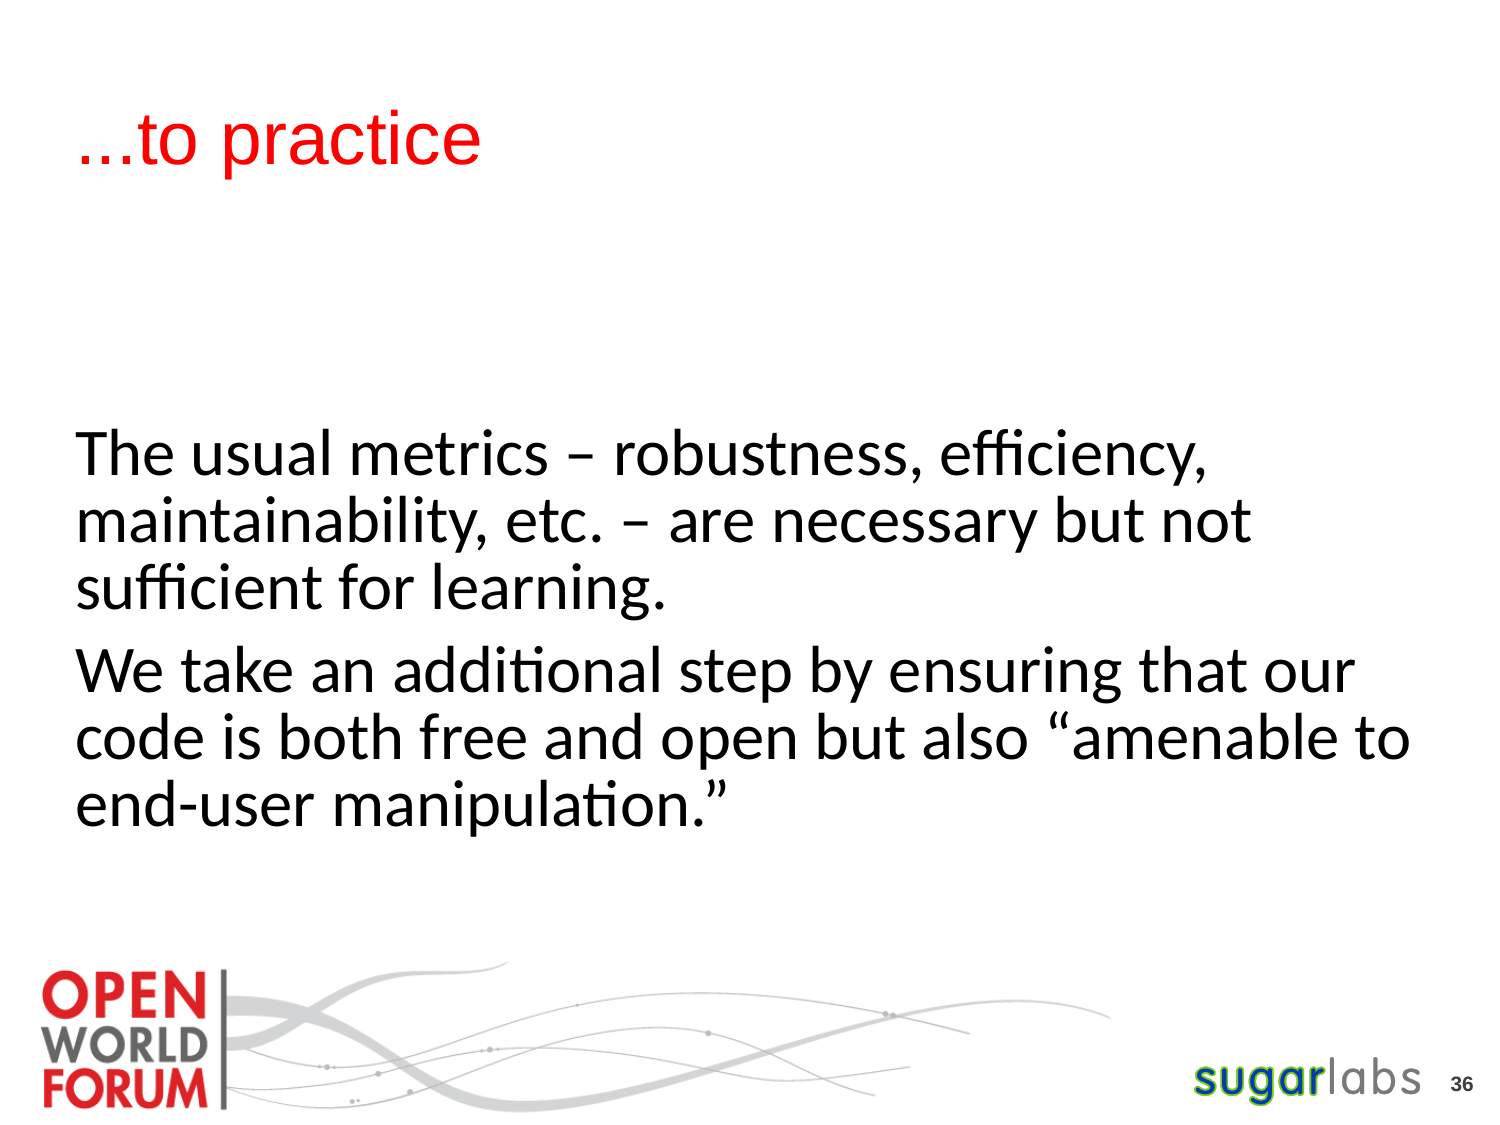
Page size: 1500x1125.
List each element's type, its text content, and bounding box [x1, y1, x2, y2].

title ...to practice [75, 52, 1425, 226]
picture [1194, 1057, 1420, 1106]
picture [41, 957, 1112, 1119]
subtitle The usual metrics – robustness, efficiency, maintainability, etc. – are necessary but not sufficient for learning. We take an additional step by ensuring that our code is both free and open but also “amenable to end-user manipulation.” [75, 263, 1425, 1006]
